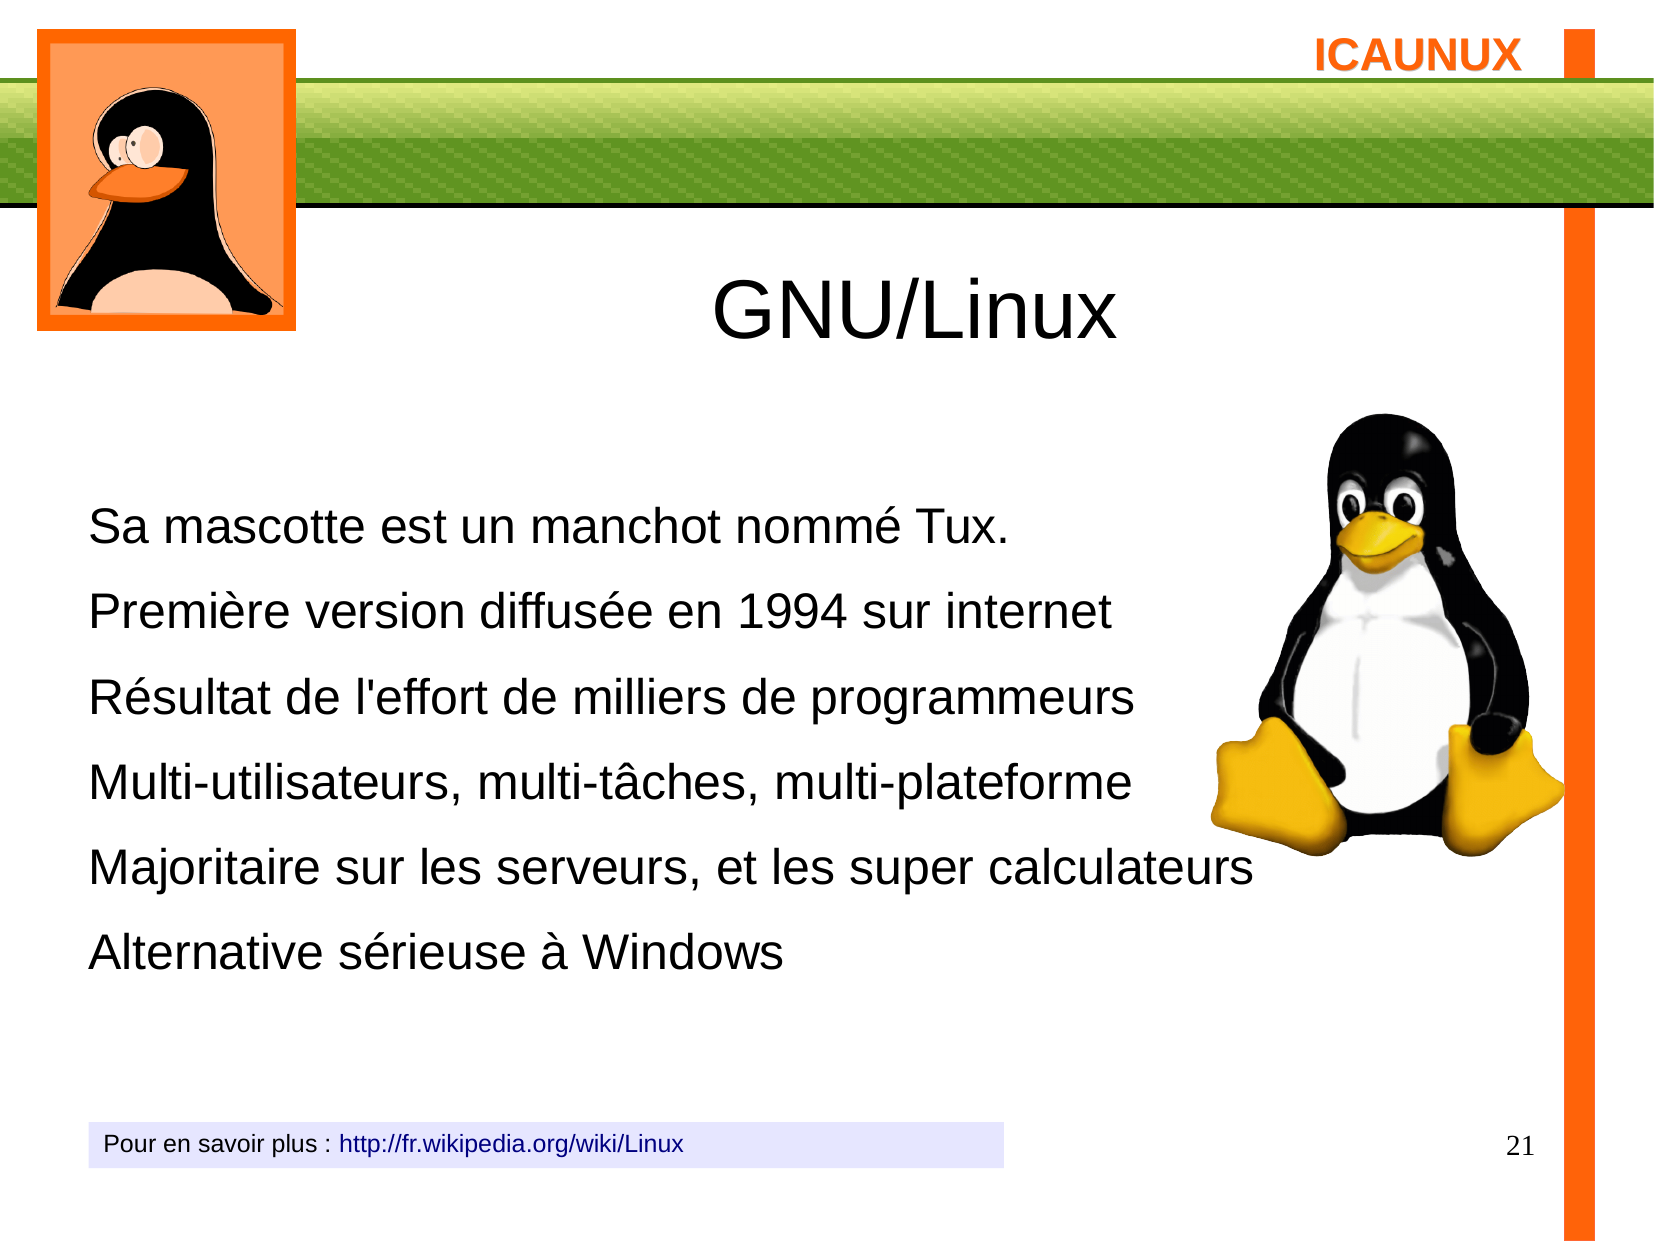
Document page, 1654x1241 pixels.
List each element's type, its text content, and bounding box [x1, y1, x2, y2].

picture [1210, 413, 1565, 857]
title GNU/Linux [324, 235, 1506, 384]
picture [0, 29, 1654, 331]
list Sa mascotte est un manchot nommé Tux. Première version diffusée en 1994 sur internet Résultat de l'effort de milliers de programmeurs Multi-utilisateurs, multi-tâches, multi-plateforme Majoritaire sur les serveurs, et les super calculateurs Alternative sérieuse à Windows [88, 413, 1512, 1050]
text_box Pour en savoir plus : http://fr.wikipedia.org/wiki/Linux [88, 1122, 1004, 1169]
